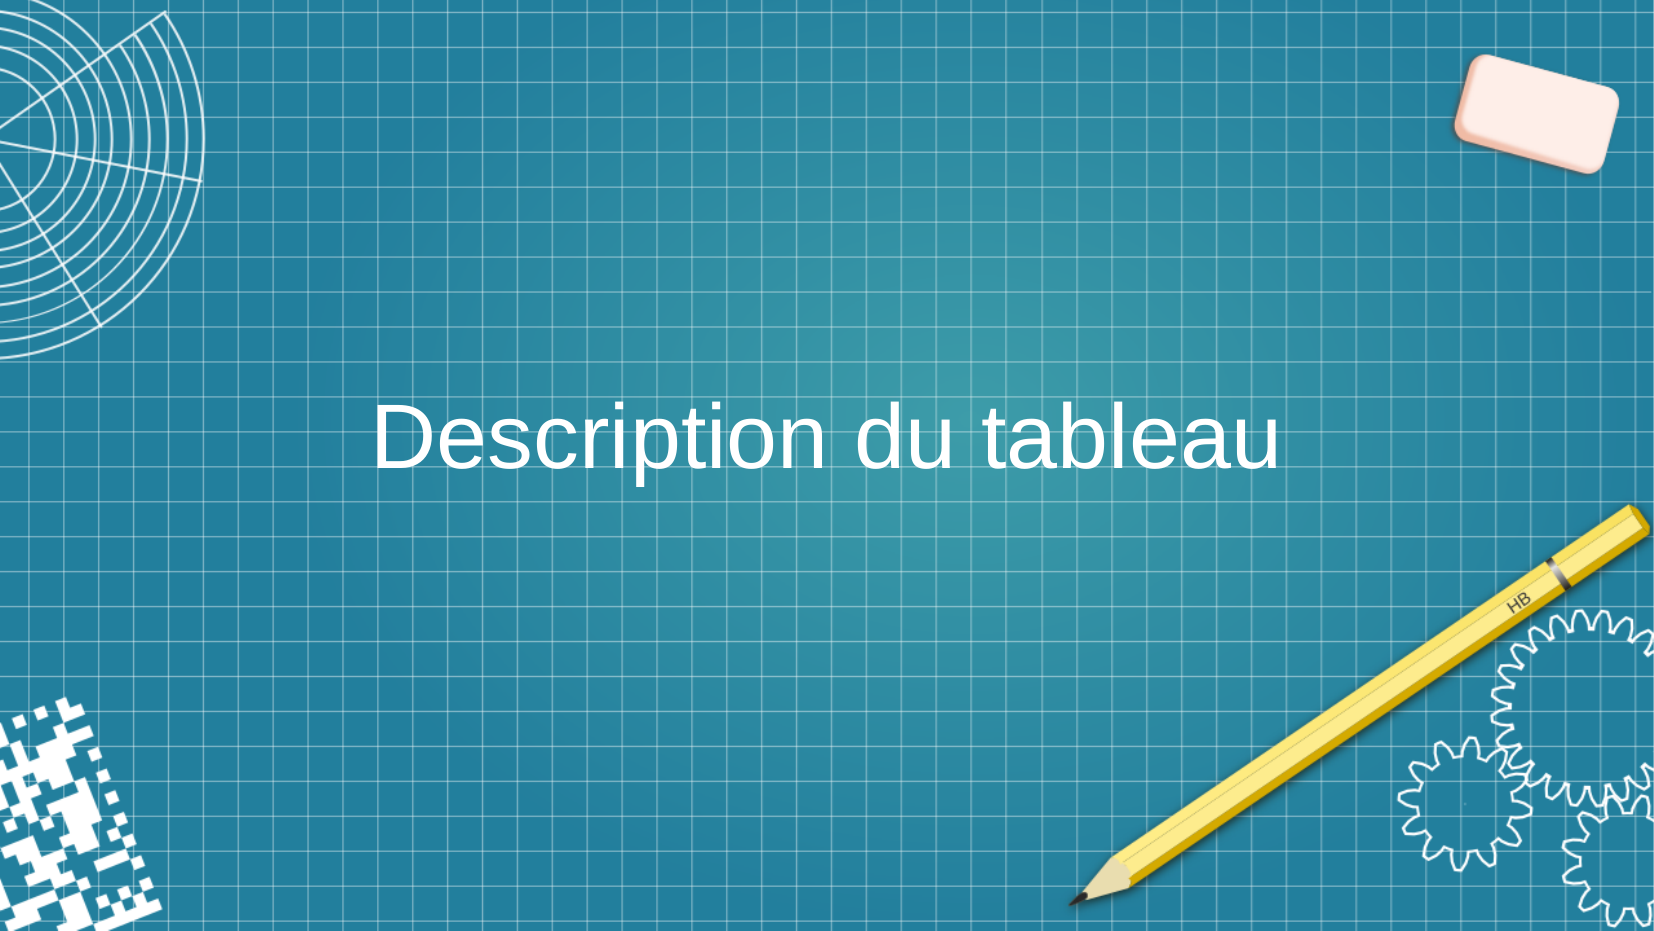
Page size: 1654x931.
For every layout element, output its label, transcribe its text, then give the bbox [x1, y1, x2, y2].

picture [0, 0, 1654, 931]
title Description du tableau [236, 354, 1418, 510]
